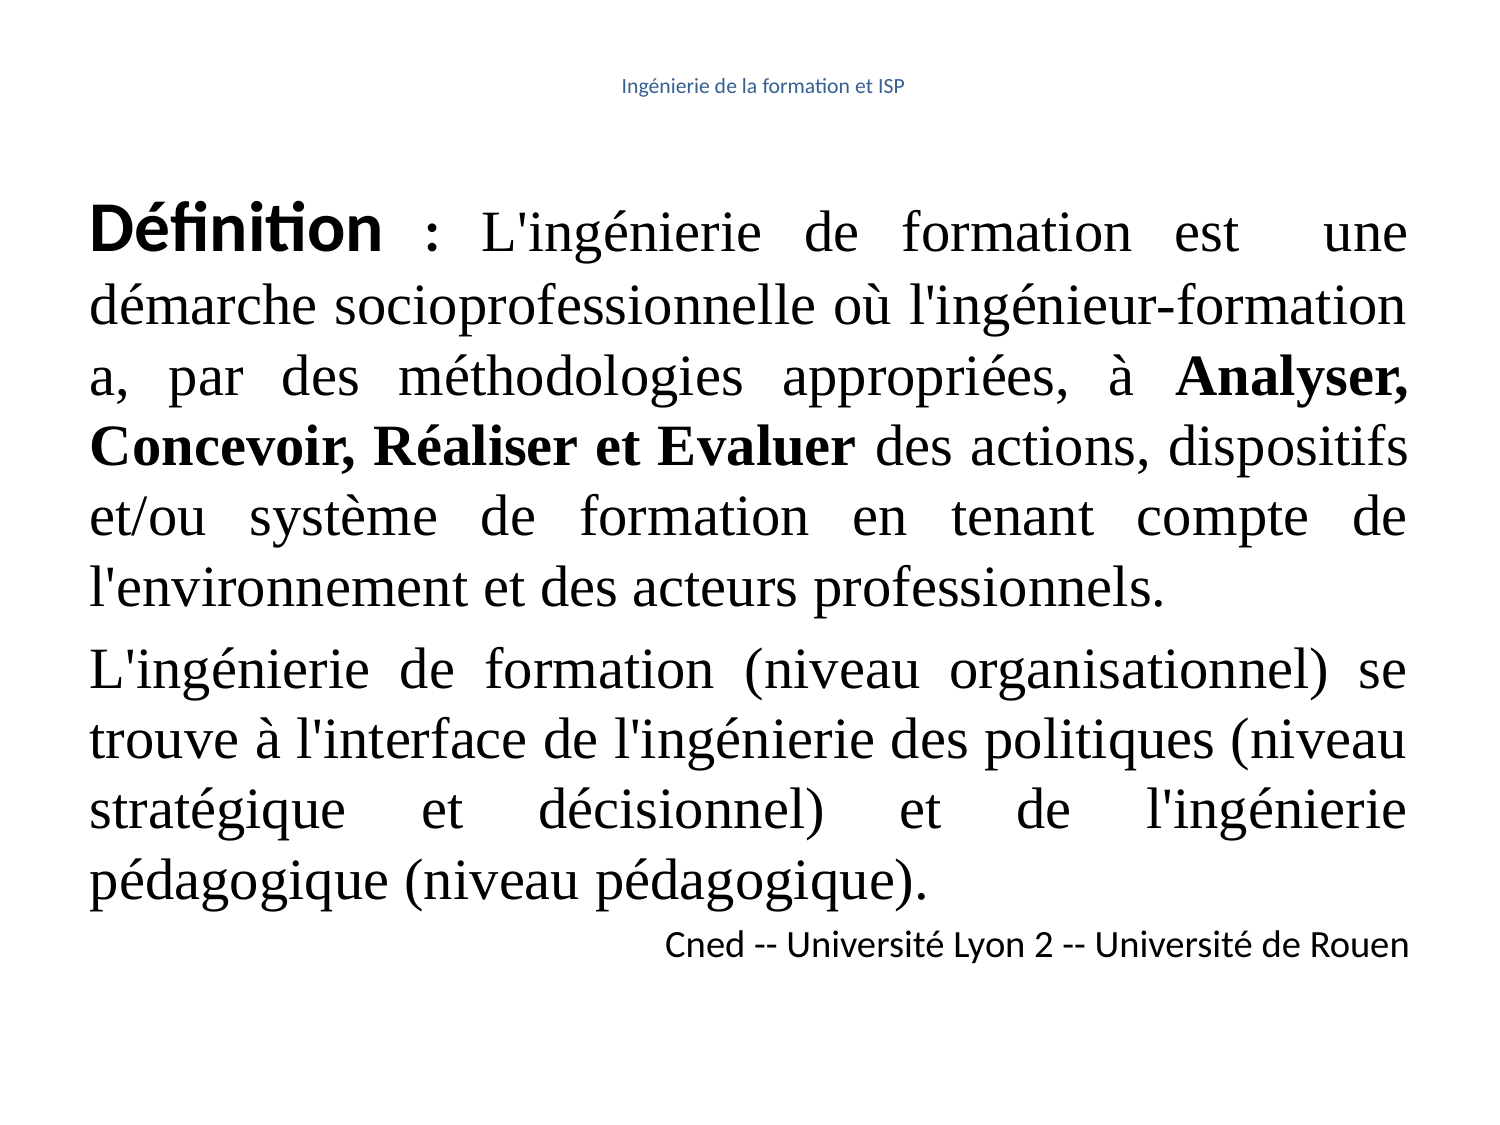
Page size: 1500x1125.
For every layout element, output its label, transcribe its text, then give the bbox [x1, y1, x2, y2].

list Définition : L'ingénierie de formation est une démarche socioprofessionnelle où l'ingénieur-formation a, par des méthodologies appropriées, à Analyser, Concevoir, Réaliser et Evaluer des actions, dispositifs et/ou système de formation en tenant compte de l'environnement et des acteurs professionnels. L'ingénierie de formation (niveau organisationnel) se trouve à l'interface de l'ingénierie des politiques (niveau stratégique et décisionnel) et de l'ingénierie pédagogique (niveau pédagogique). Cned -- Université Lyon 2 -- Université de Rouen [75, 172, 1425, 1005]
title Ingénierie de la formation et ISP [88, 30, 1439, 133]
